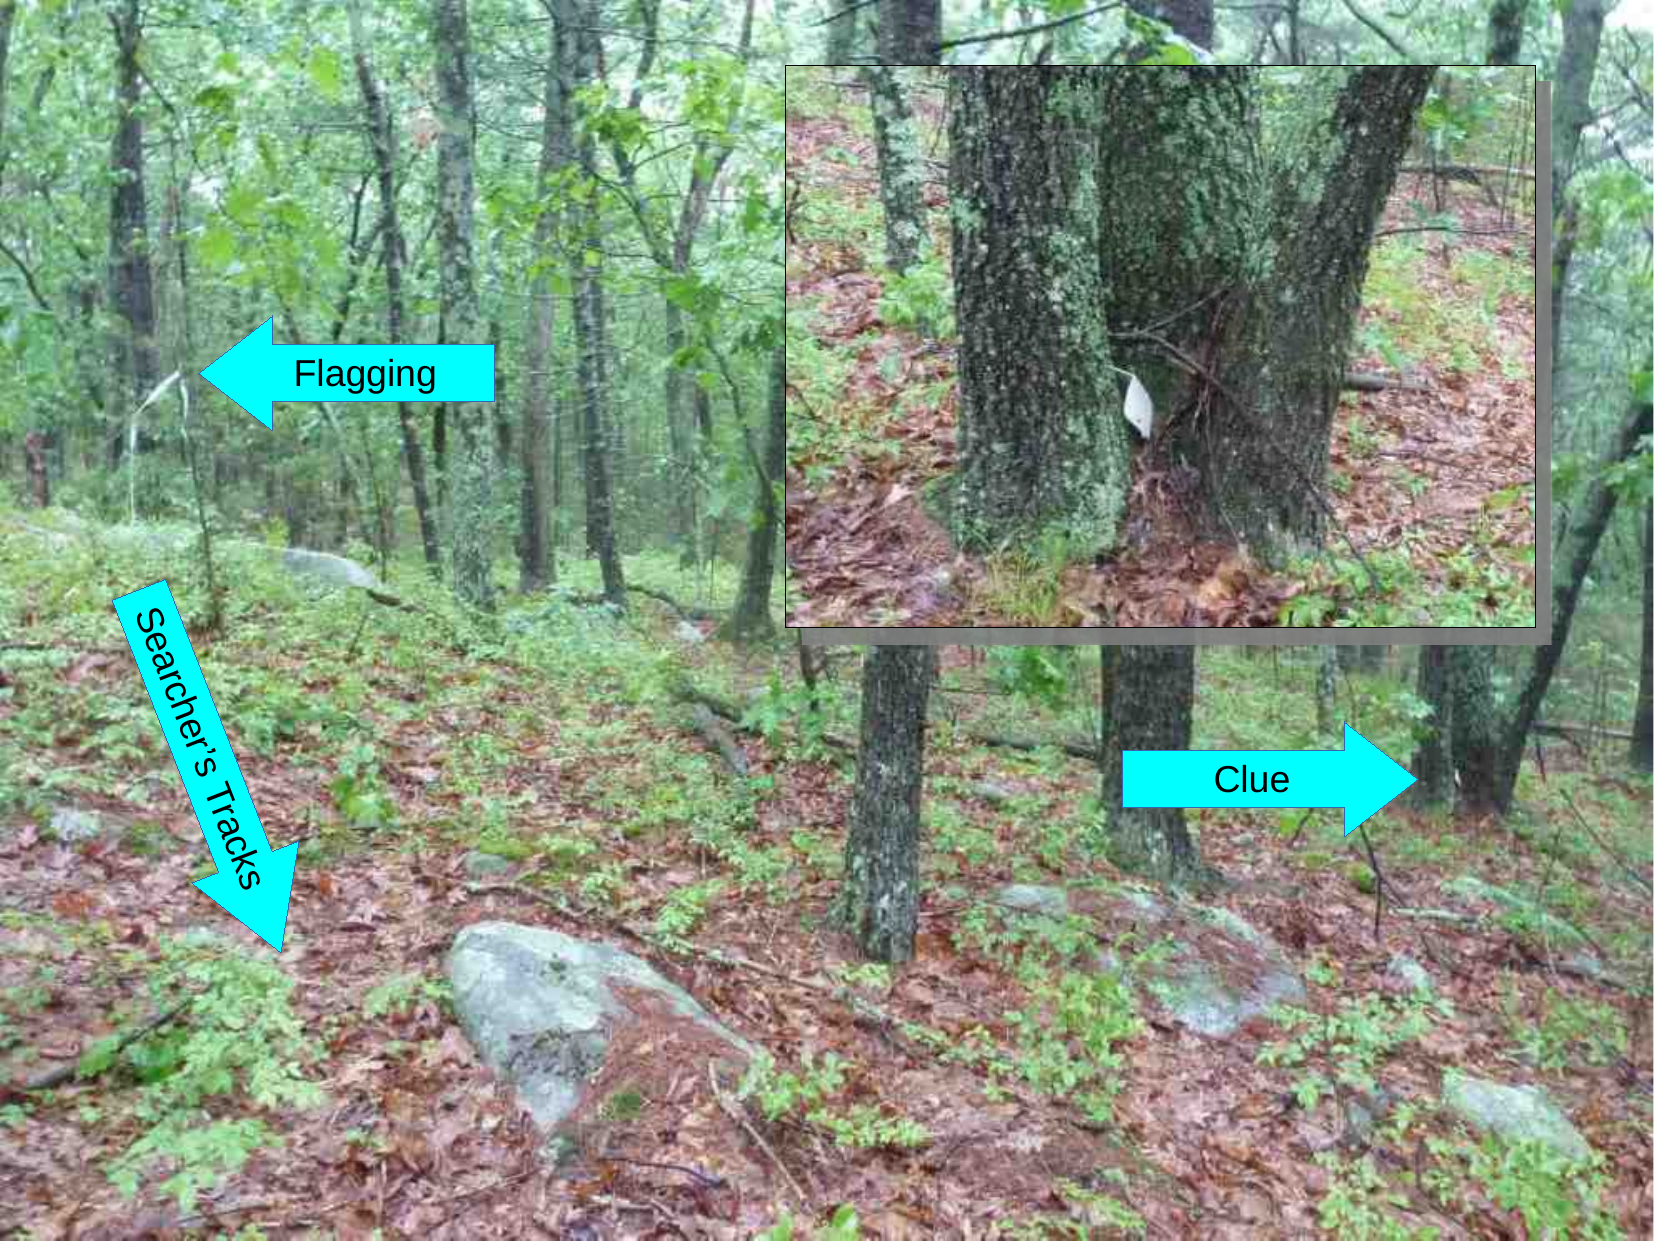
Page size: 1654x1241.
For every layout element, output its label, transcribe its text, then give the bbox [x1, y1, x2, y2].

picture [0, 0, 1654, 1241]
text_box Flagging [198, 315, 495, 431]
text_box Clue [1122, 721, 1419, 837]
text_box Searcher’s Tracks [112, 579, 299, 953]
